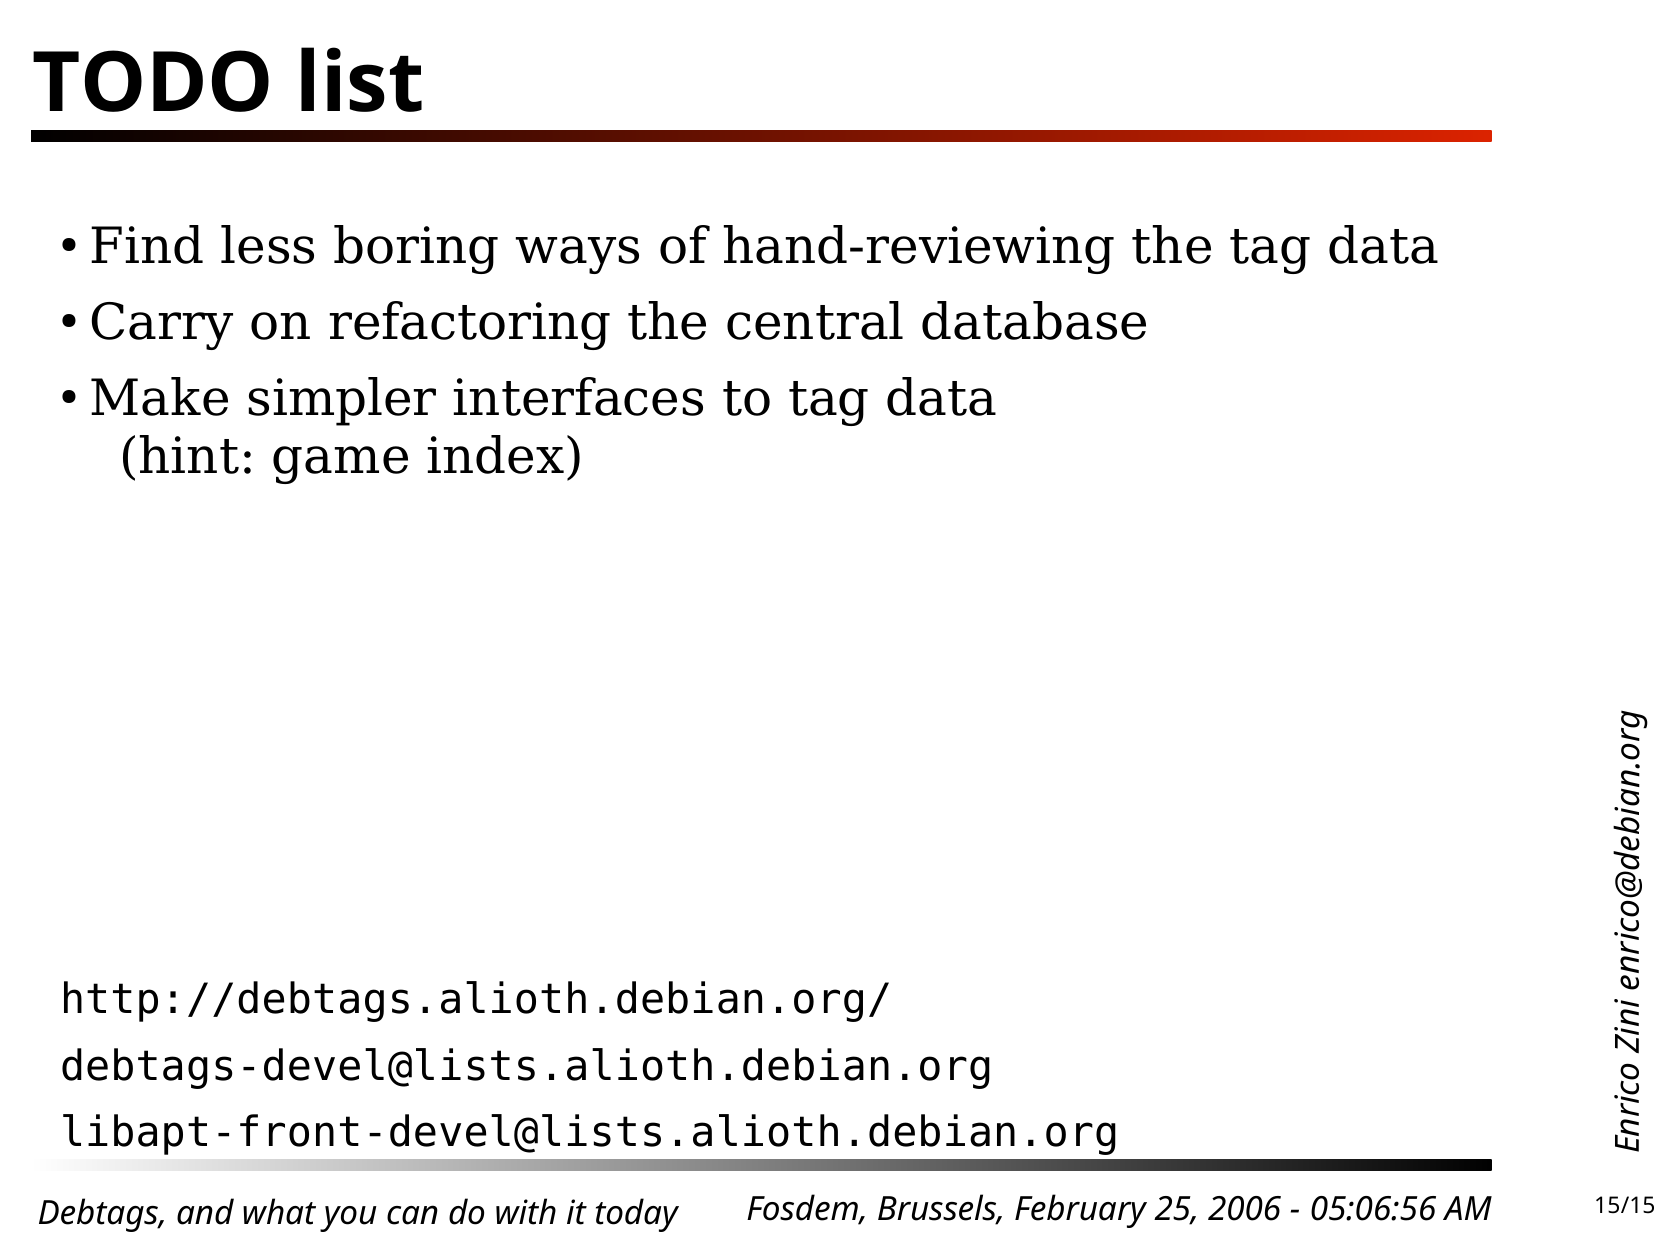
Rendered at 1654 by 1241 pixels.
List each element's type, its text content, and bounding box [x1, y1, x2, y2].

text_box TODO list [32, 22, 1439, 159]
text_box Find less boring ways of hand-reviewing the tag data Carry on refactoring the central database Make simpler interfaces to tag data (hint: game index) [60, 217, 1496, 1138]
text_box http://debtags.alioth.debian.org/ debtags-devel@lists.alioth.debian.org libapt-front-devel@lists.alioth.debian.org [60, 975, 1495, 1157]
